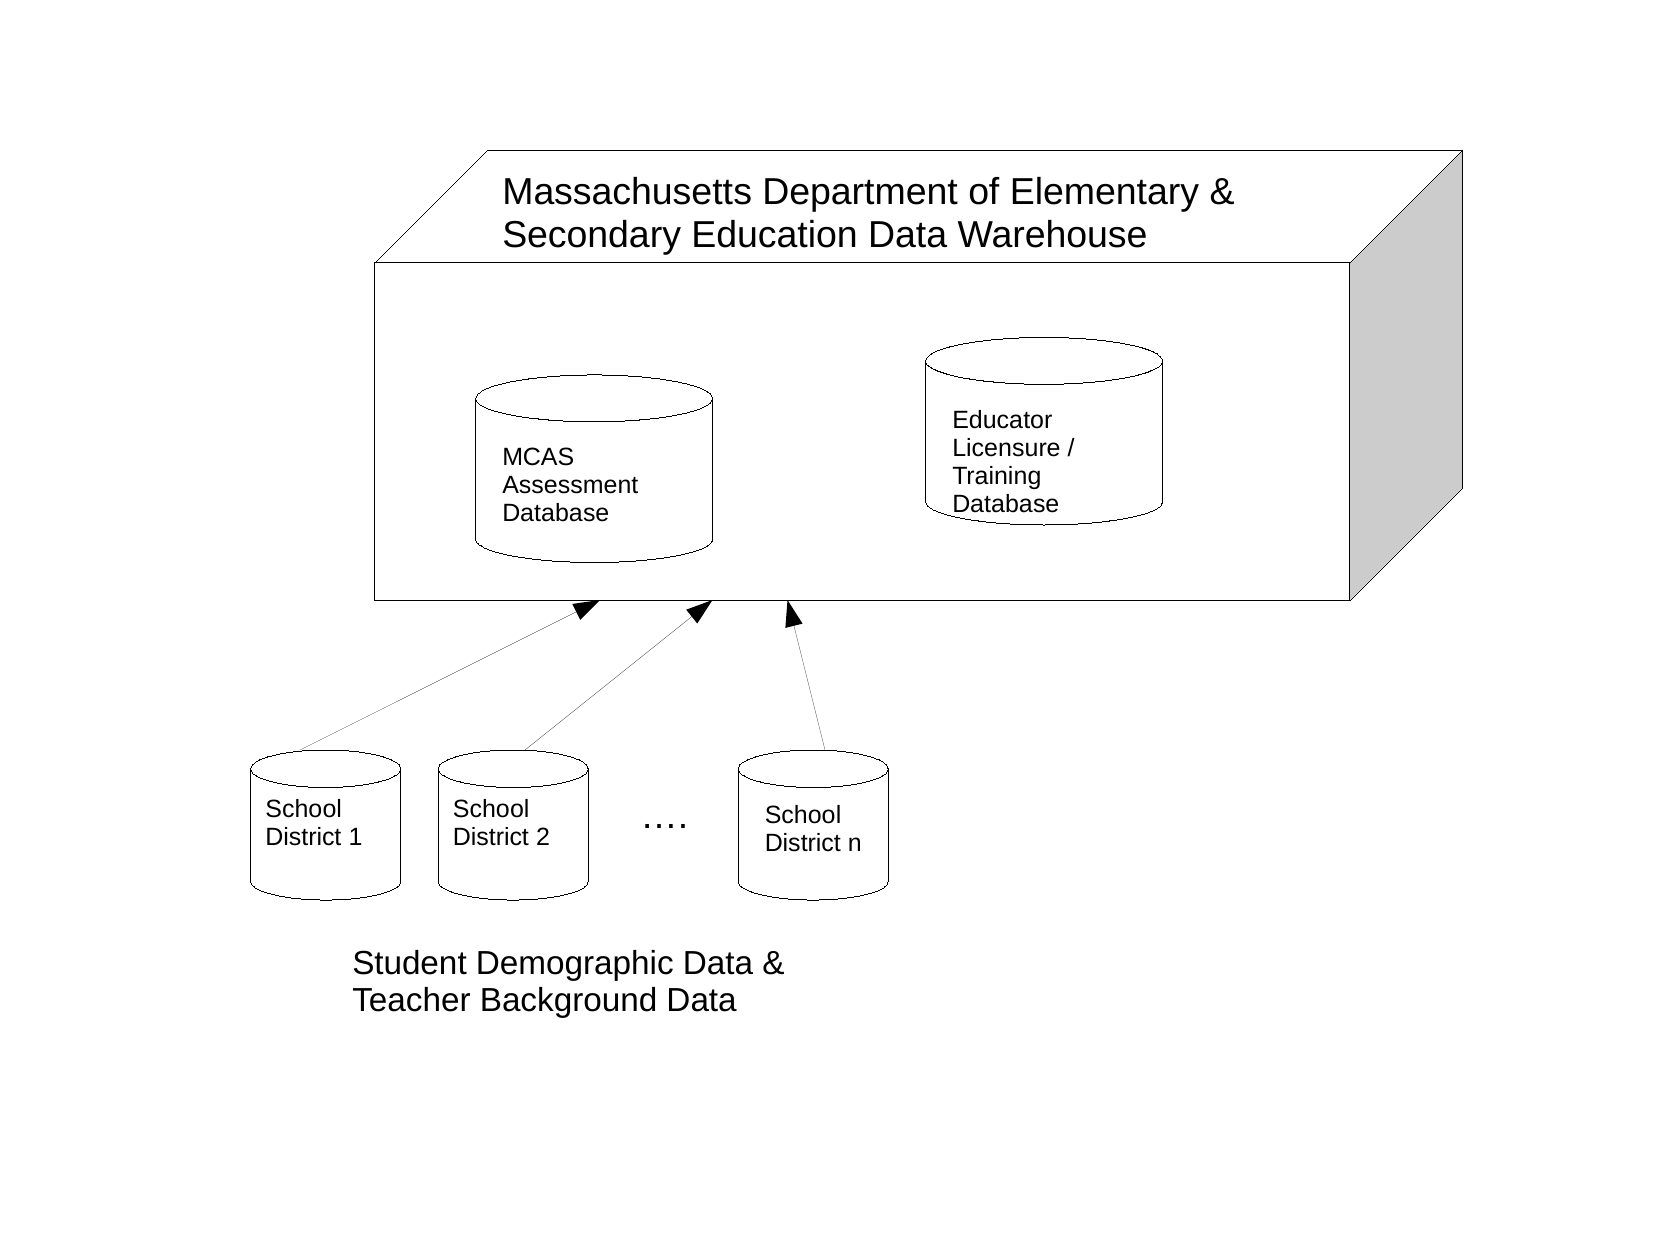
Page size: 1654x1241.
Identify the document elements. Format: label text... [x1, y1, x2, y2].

text_box [438, 863, 589, 901]
text_box School District n [750, 793, 976, 869]
text_box …. [625, 787, 738, 845]
text_box Educator Licensure / Training Database [937, 398, 1163, 526]
text_box School District 1 [250, 787, 438, 863]
text_box [250, 770, 296, 787]
text_box School District 2 [438, 787, 664, 863]
text_box [543, 770, 589, 787]
text_box [374, 150, 1463, 601]
text_box [738, 770, 889, 901]
text_box Student Demographic Data & Teacher Background Data [337, 937, 901, 1027]
text_box Massachusetts Department of Elementary & Secondary Education Data Warehouse [487, 163, 1426, 263]
text_box MCAS Assessment Database [487, 435, 713, 535]
text_box [355, 771, 401, 787]
text_box [438, 771, 484, 787]
text_box [250, 863, 401, 901]
